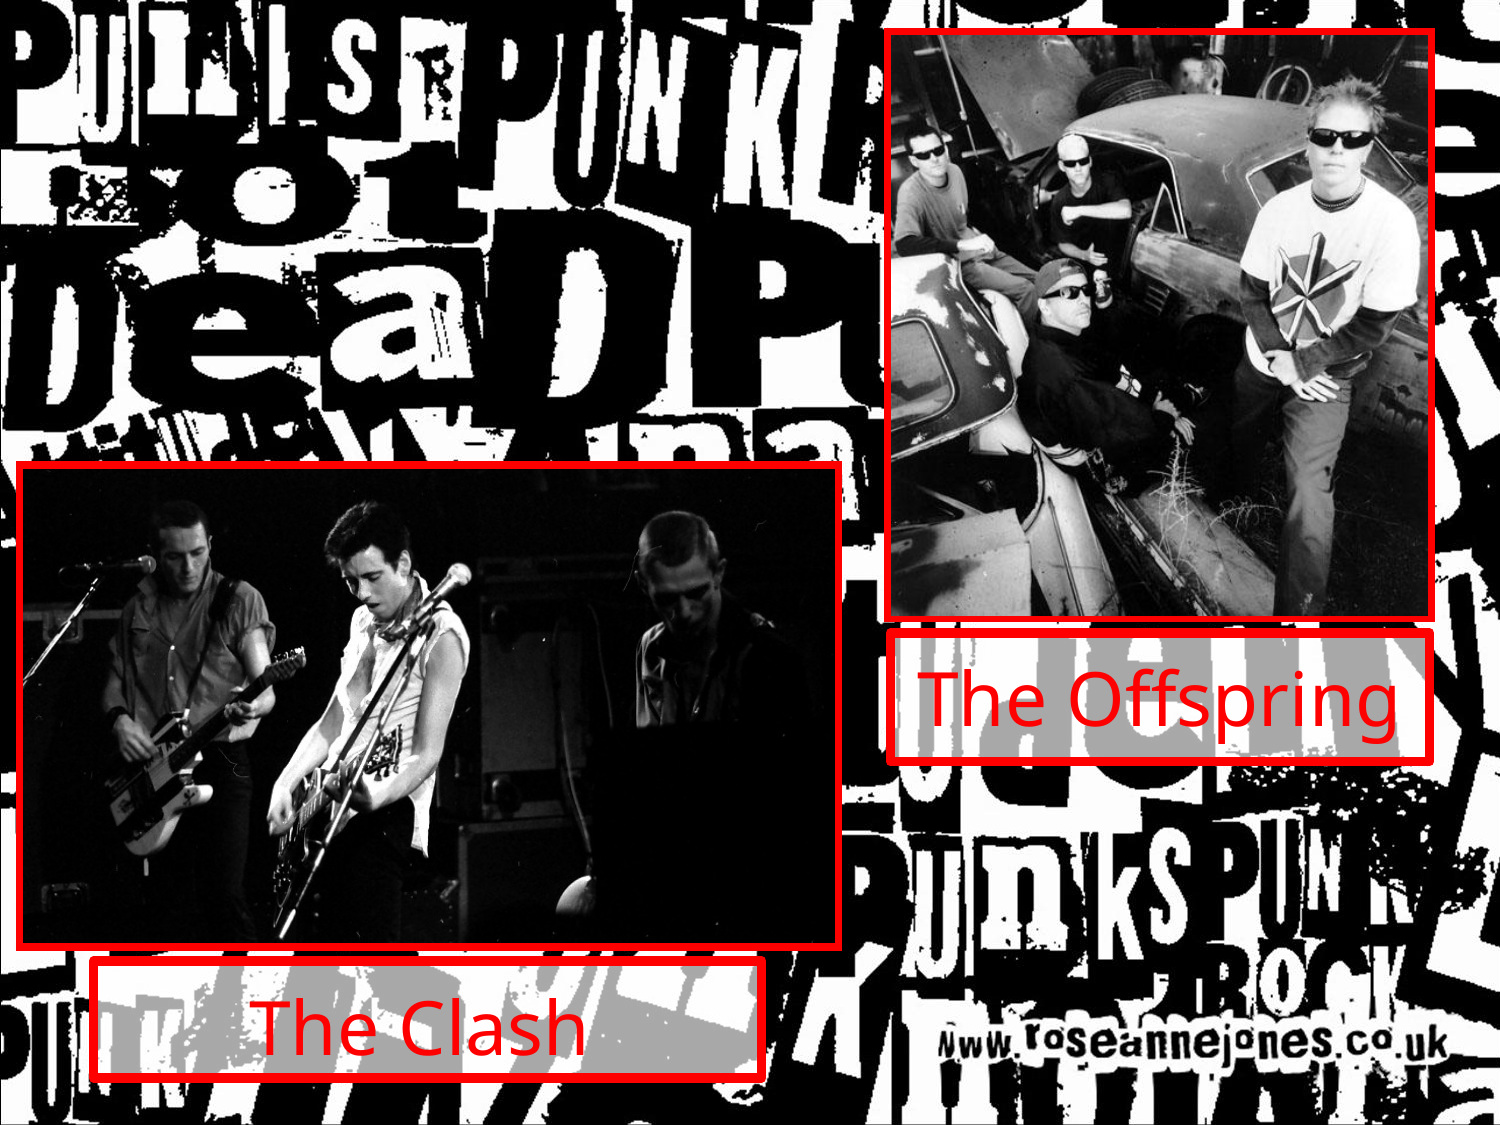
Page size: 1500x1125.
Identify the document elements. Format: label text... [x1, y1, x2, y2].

text_box The Clash [234, 972, 610, 1078]
text_box [93, 960, 762, 1078]
text_box The Offspring [902, 644, 1418, 750]
picture [0, 0, 1500, 1125]
text_box [890, 632, 1430, 762]
